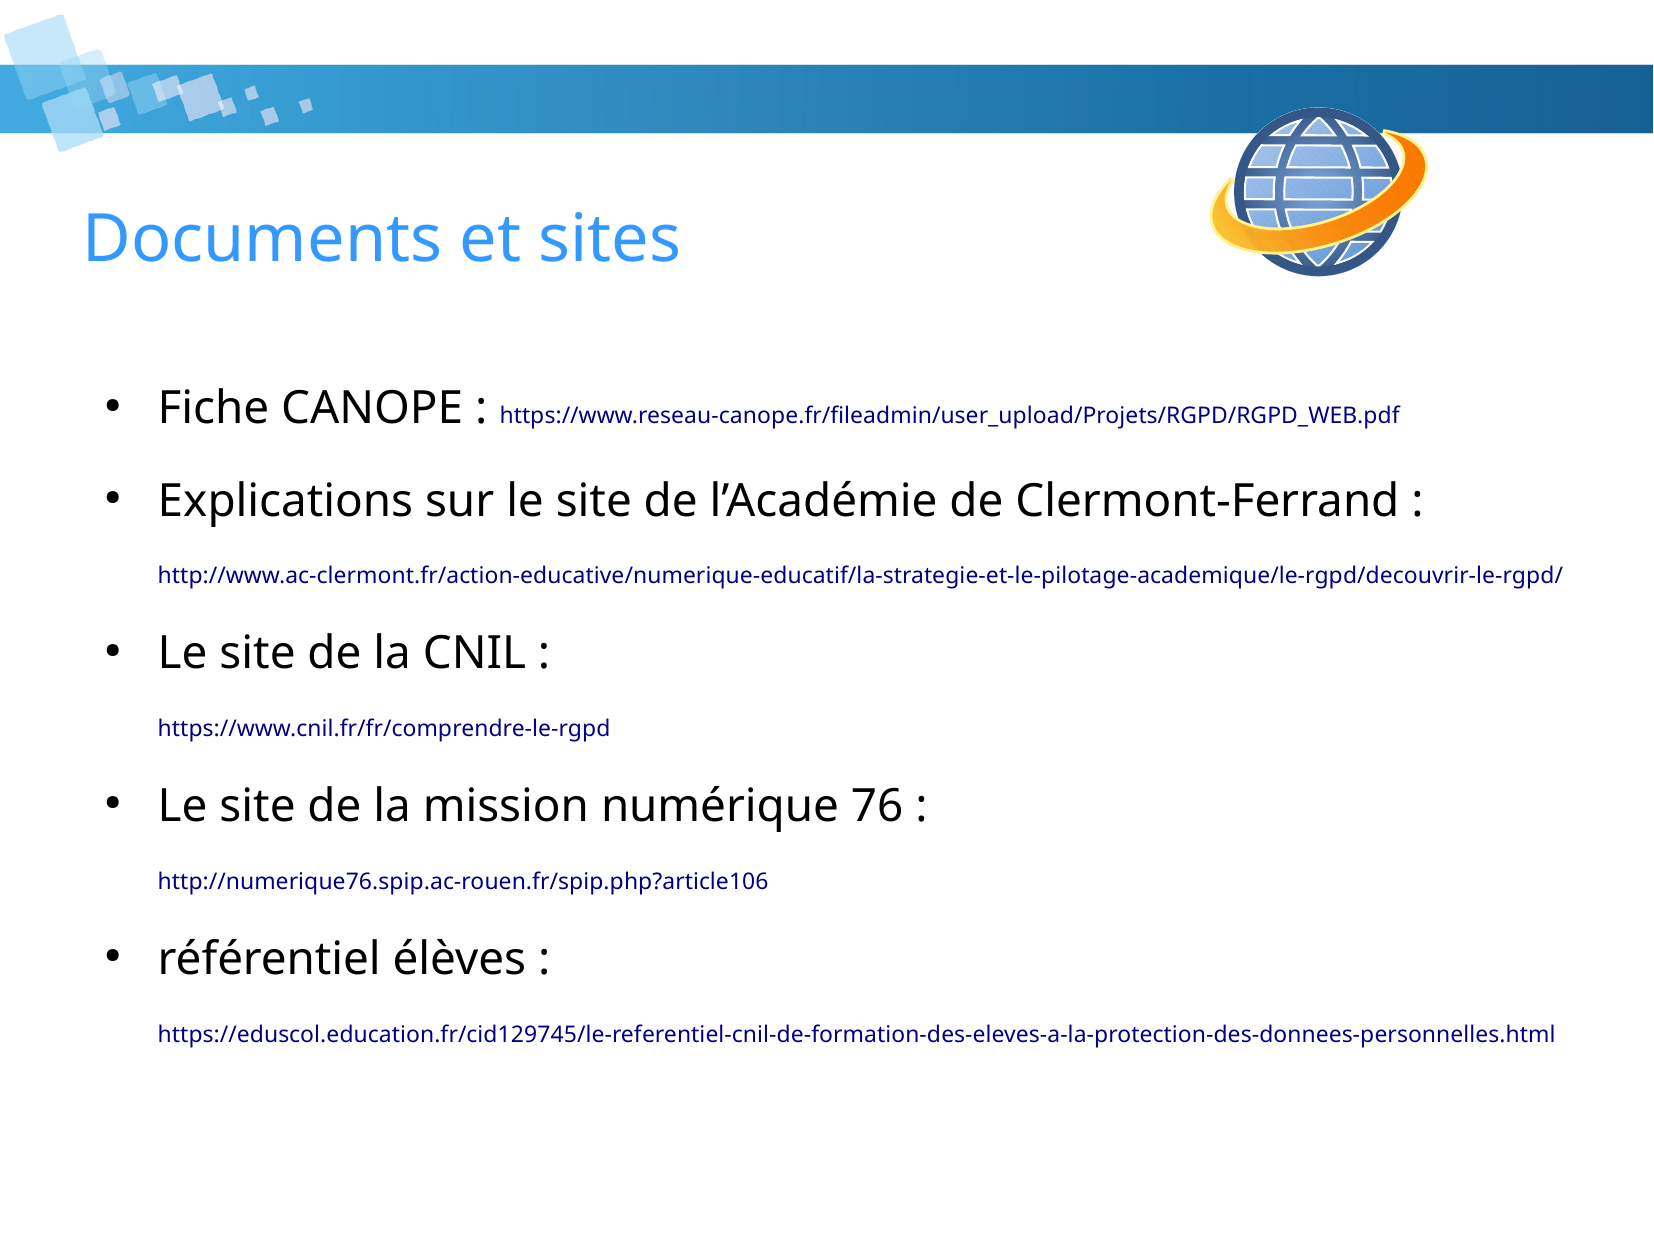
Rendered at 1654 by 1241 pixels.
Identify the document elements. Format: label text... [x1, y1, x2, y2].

title Documents et sites [82, 132, 1571, 340]
list Fiche CANOPE : https://www.reseau-canope.fr/fileadmin/user_upload/Projets/RGPD/RGPD_WEB.pdf Explications sur le site de l’Académie de Clermont-Ferrand : http://www.ac-clermont.fr/action-educative/numerique-educatif/la-strategie-et-le-pilotage-academique/le-rgpd/decouvrir-le-rgpd/ Le site de la CNIL : https://www.cnil.fr/fr/comprendre-le-rgpd Le site de la mission numérique 76 : http://numerique76.spip.ac-rouen.fr/spip.php?article106 référentiel élèves : https://eduscol.education.fr/cid129745/le-referentiel-cnil-de-formation-des-eleves-a-la-protection-des-donnees-personnelles.html [86, 375, 1576, 1095]
picture [0, 0, 1653, 1238]
